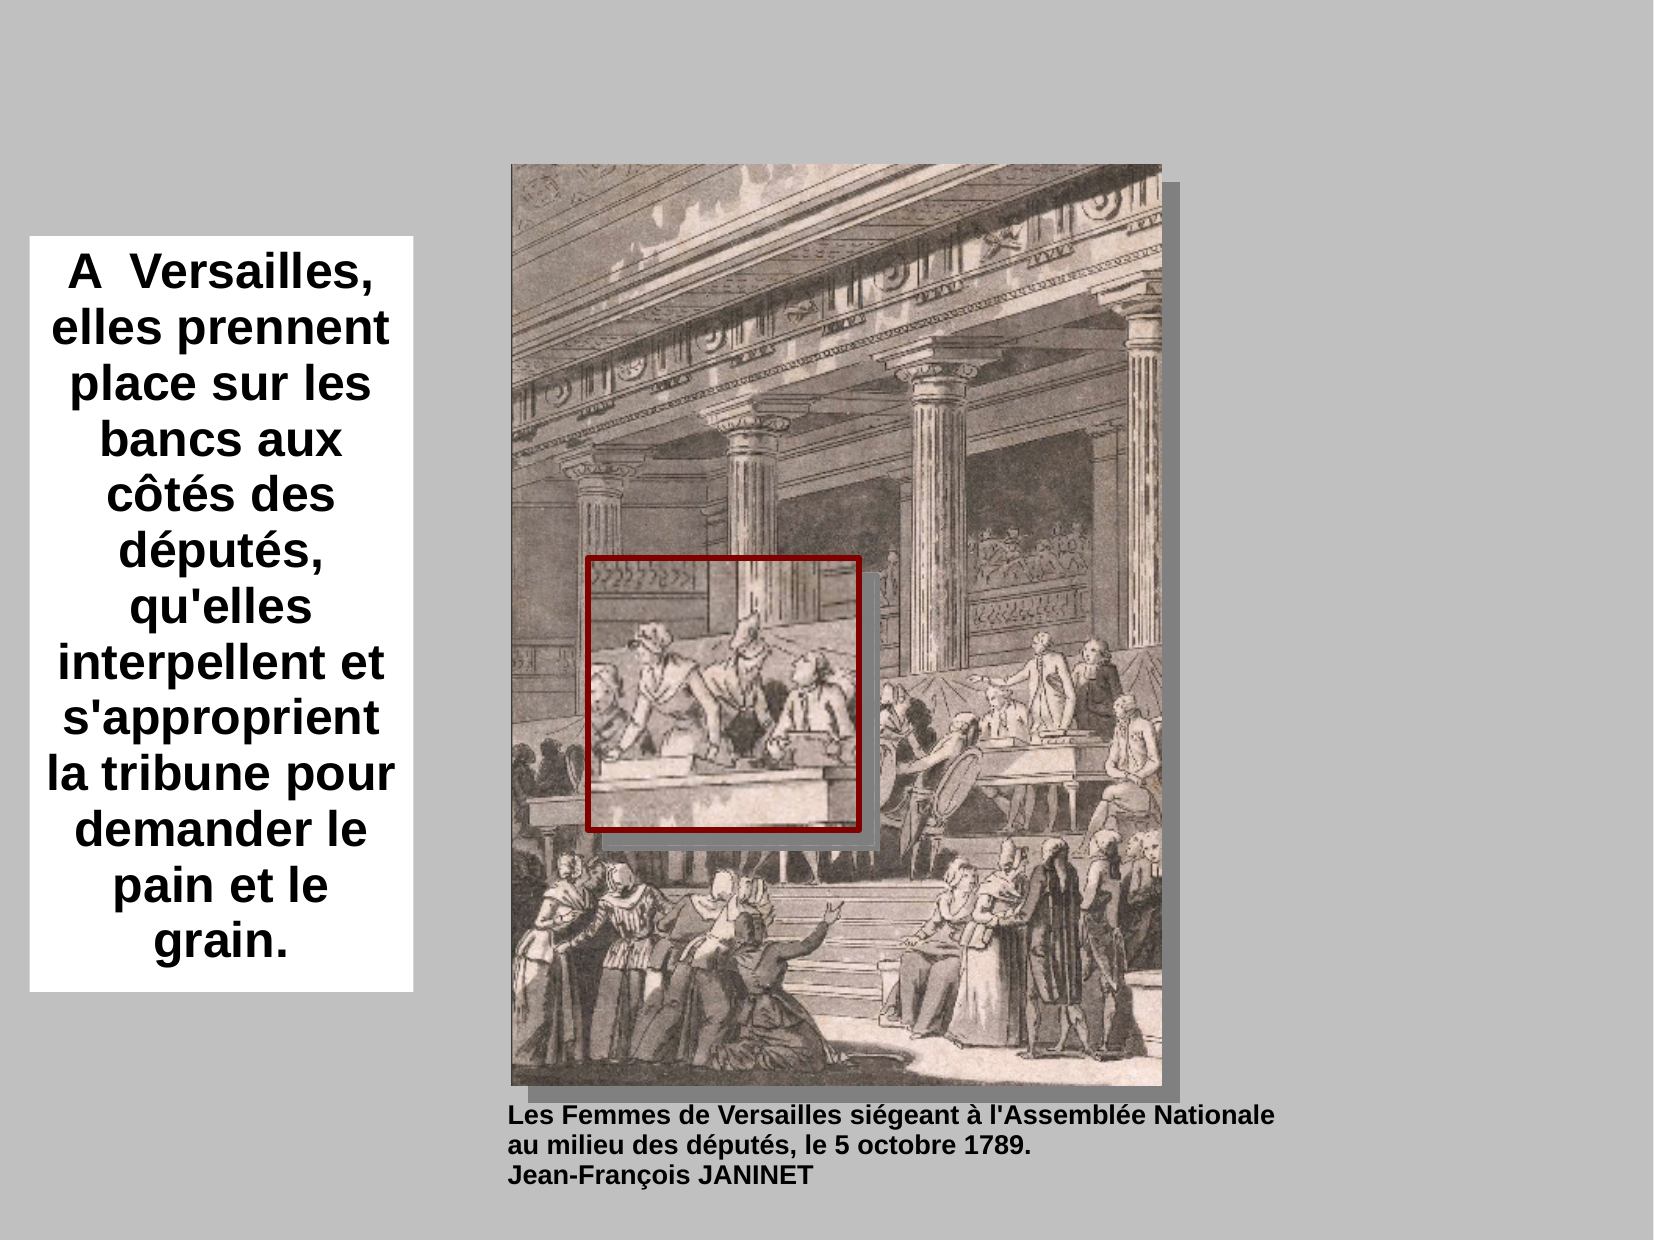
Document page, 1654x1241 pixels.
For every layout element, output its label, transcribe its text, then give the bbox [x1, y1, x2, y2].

picture [511, 164, 1162, 1086]
text_box Les Femmes de Versailles siégeant à l'Assemblée Nationale au milieu des députés, le 5 octobre 1789. Jean-François JANINET [492, 1092, 1300, 1218]
text_box A Versailles, elles prennent place sur les bancs aux côtés des députés, qu'elles interpellent et s'approprient la tribune pour demander le pain et le grain. [29, 236, 414, 992]
